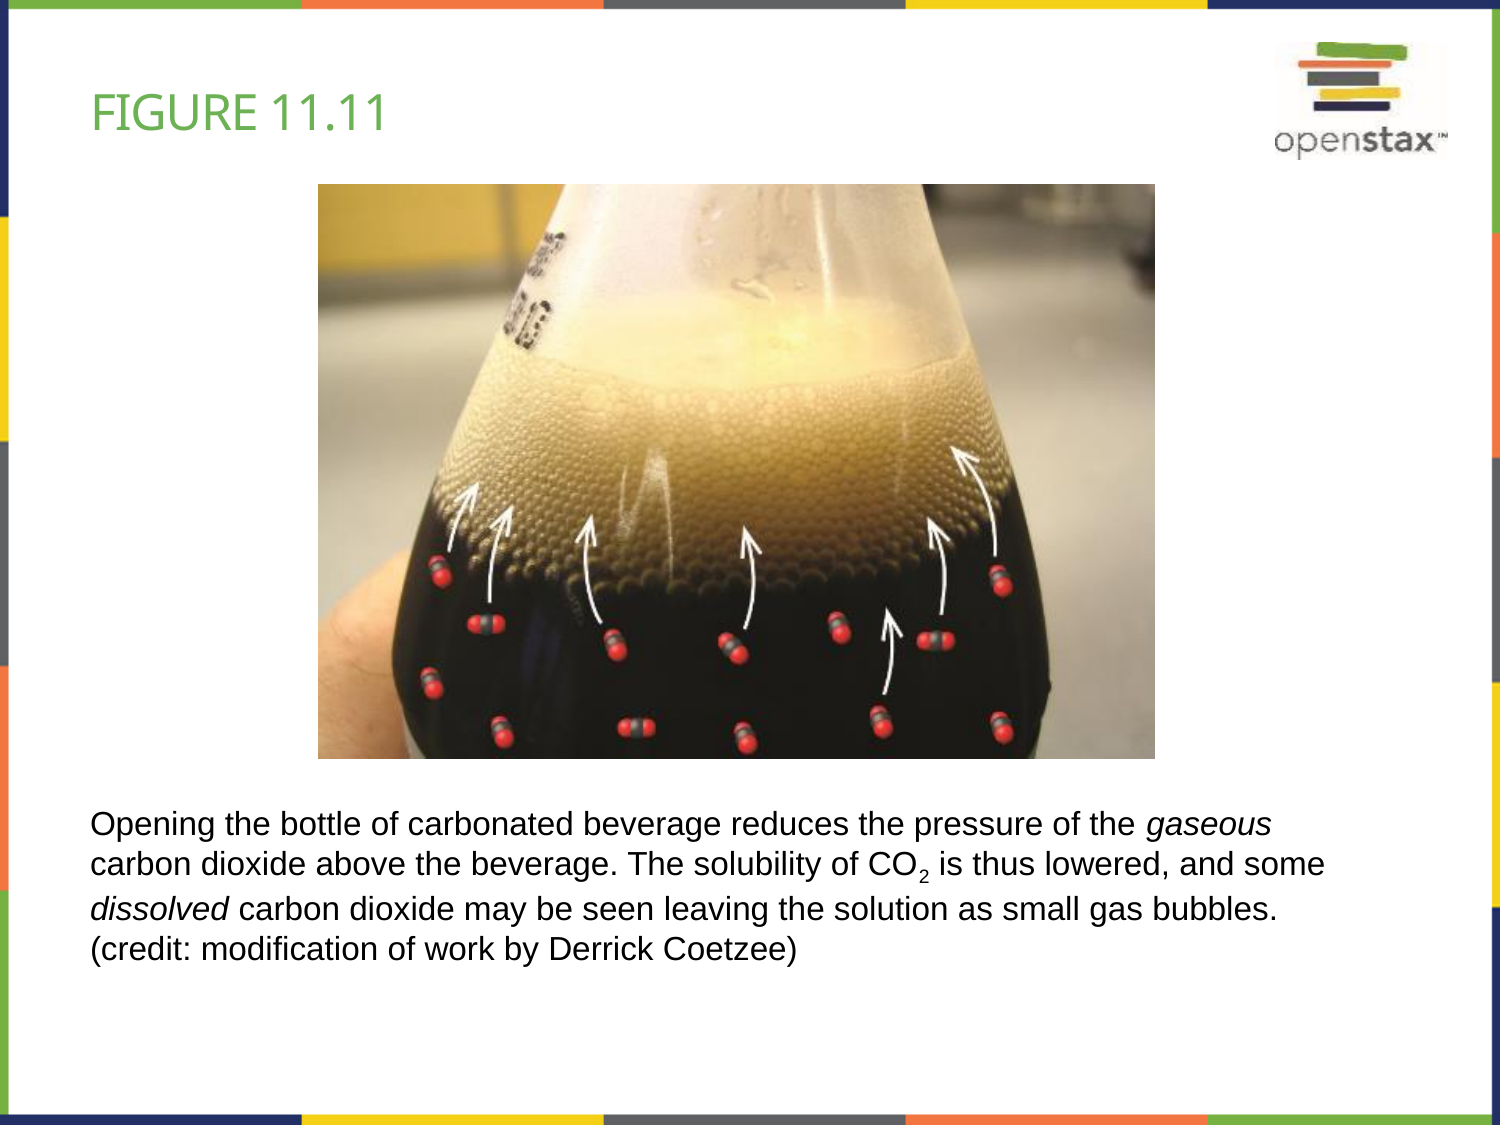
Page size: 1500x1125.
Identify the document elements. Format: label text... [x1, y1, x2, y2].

title Figure 11.11 [75, 39, 1398, 148]
picture [0, 0, 1500, 1125]
list Opening the bottle of carbonated beverage reduces the pressure of the gaseous carbon dioxide above the beverage. The solubility of CO2 is thus lowered, and some dissolved carbon dioxide may be seen leaving the solution as small gas bubbles. (credit: modification of work by Derrick Coetzee) [75, 794, 1398, 986]
